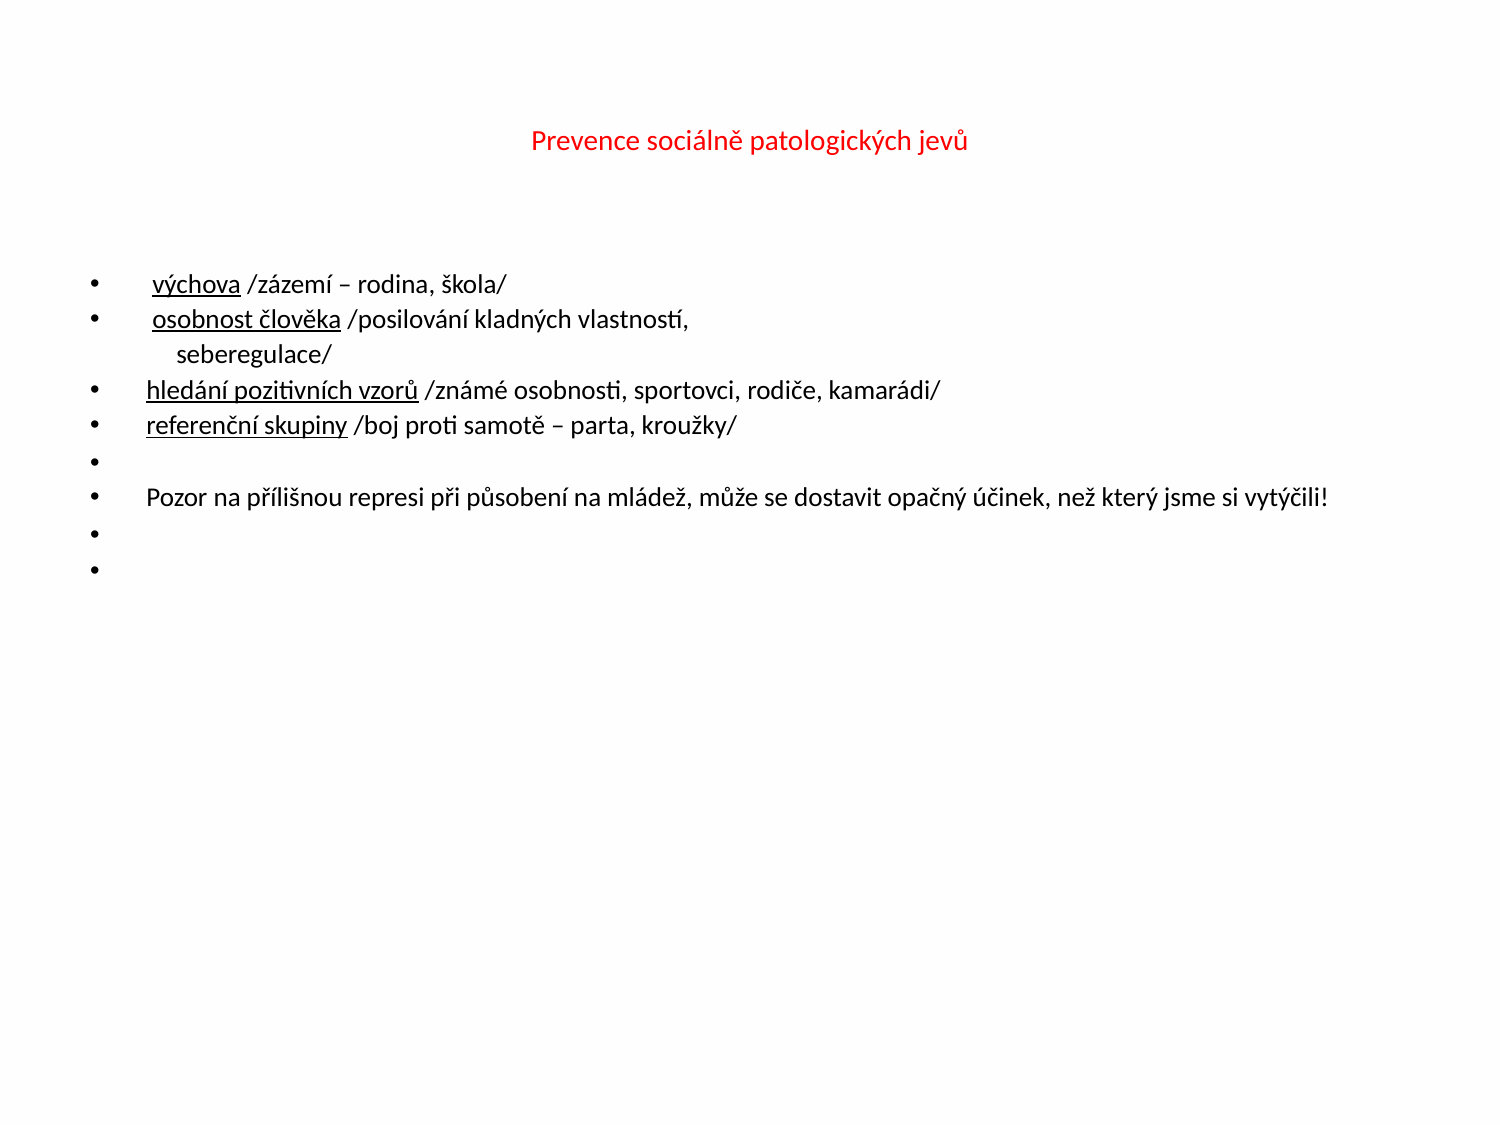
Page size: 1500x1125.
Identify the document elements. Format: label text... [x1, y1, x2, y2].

title Prevence sociálně patologických jevů [75, 45, 1426, 233]
list výchova /zázemí – rodina, škola/ osobnost člověka /posilování kladných vlastností, seberegulace/ hledání pozitivních vzorů /známé osobnosti, sportovci, rodiče, kamarádi/ referenční skupiny /boj proti samotě – parta, kroužky/ Pozor na přílišnou represi při působení na mládež, může se dostavit opačný účinek, než který jsme si vytýčili! [75, 262, 1426, 1005]
